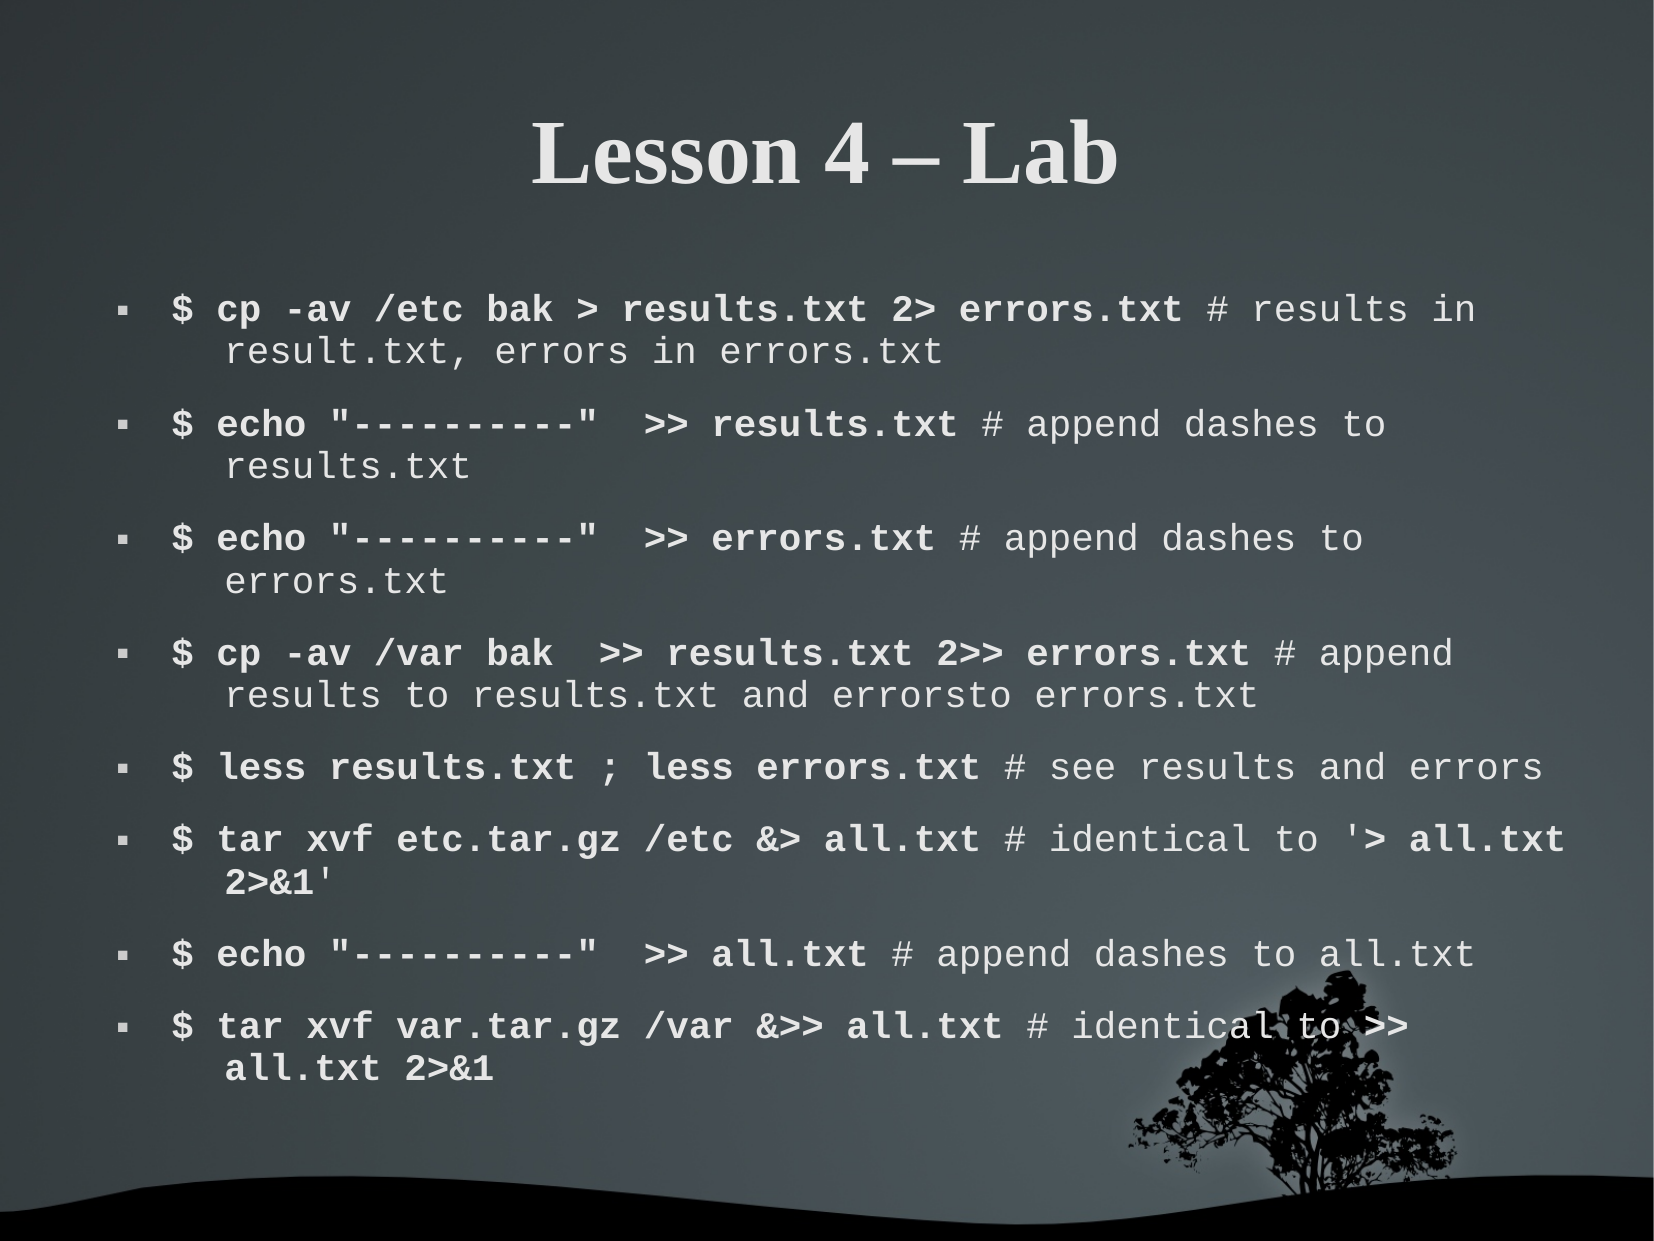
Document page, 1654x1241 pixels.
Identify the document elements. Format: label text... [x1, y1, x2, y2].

list $ cp -av /etc bak > results.txt 2> errors.txt # results in result.txt, errors in errors.txt $ echo "----------" >> results.txt # append dashes to results.txt $ echo "----------" >> errors.txt # append dashes to errors.txt $ cp -av /var bak >> results.txt 2>> errors.txt # append results to results.txt and errorsto errors.txt $ less results.txt ; less errors.txt # see results and errors $ tar xvf etc.tar.gz /etc &> all.txt # identical to '> all.txt 2>&1' $ echo "----------" >> all.txt # append dashes to all.txt $ tar xvf var.tar.gz /var &>> all.txt # identical to >> all.txt 2>&1 [82, 290, 1571, 1109]
title Lesson 4 – Lab [82, 49, 1571, 257]
picture [0, 0, 1654, 1241]
